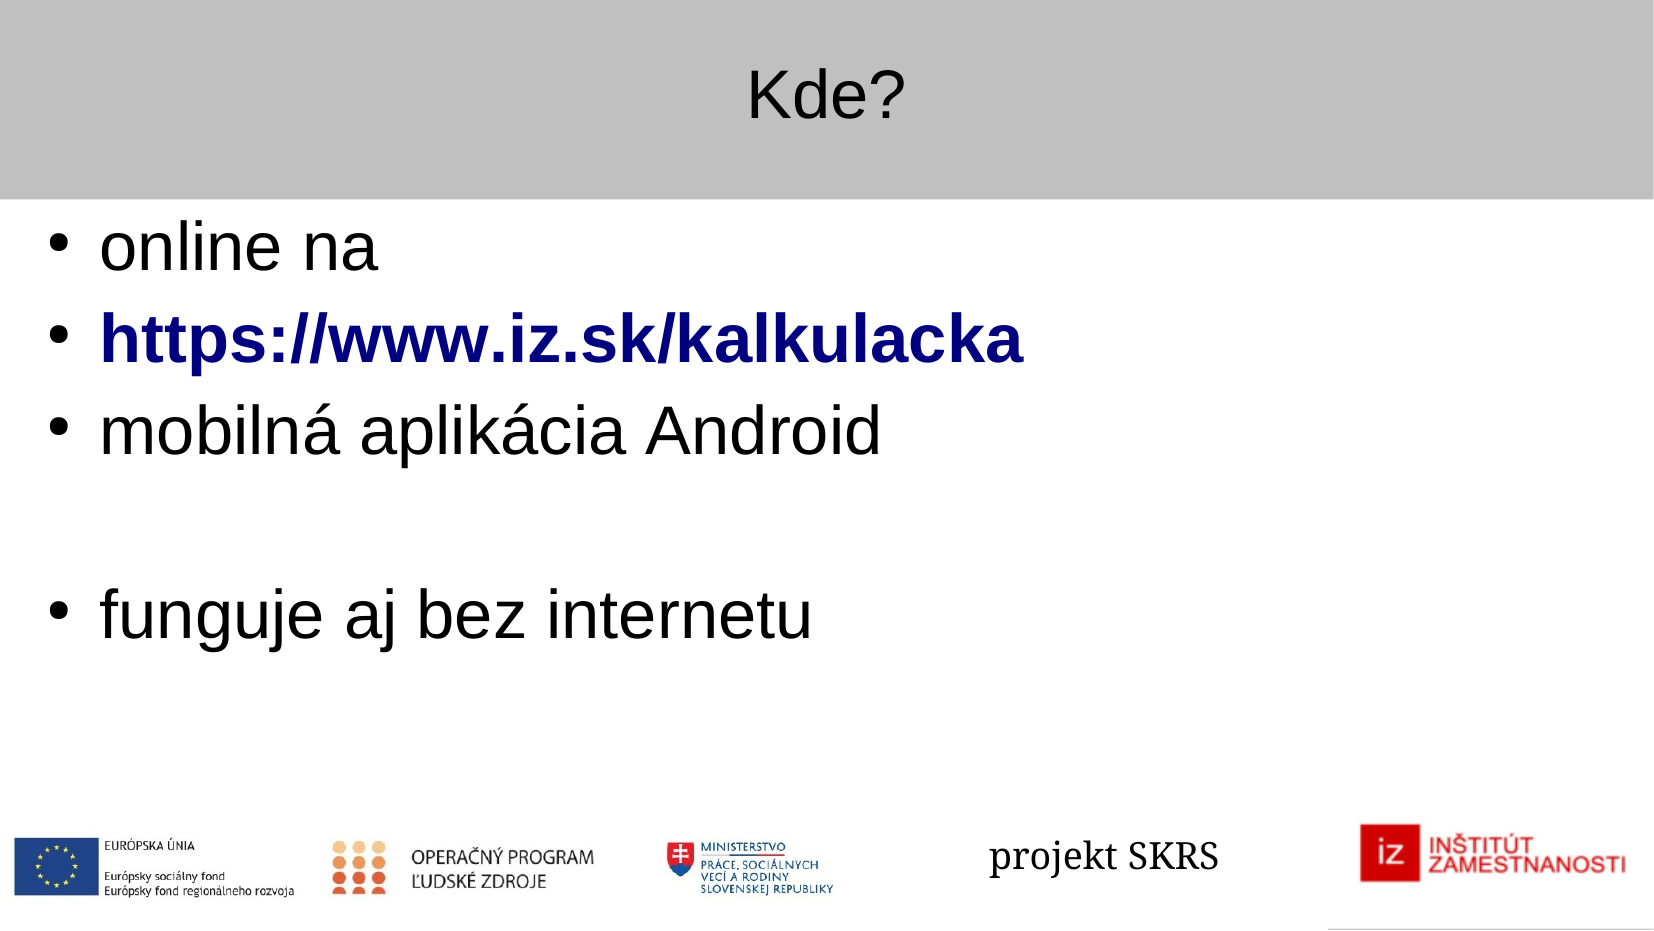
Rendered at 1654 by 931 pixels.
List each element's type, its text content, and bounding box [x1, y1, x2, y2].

picture [0, 826, 857, 907]
title Kde? [88, 22, 1565, 178]
picture [1328, 775, 1654, 931]
list online na https://www.iz.sk/kalkulacka mobilná aplikácia Android funguje aj bez internetu [29, 221, 1533, 808]
